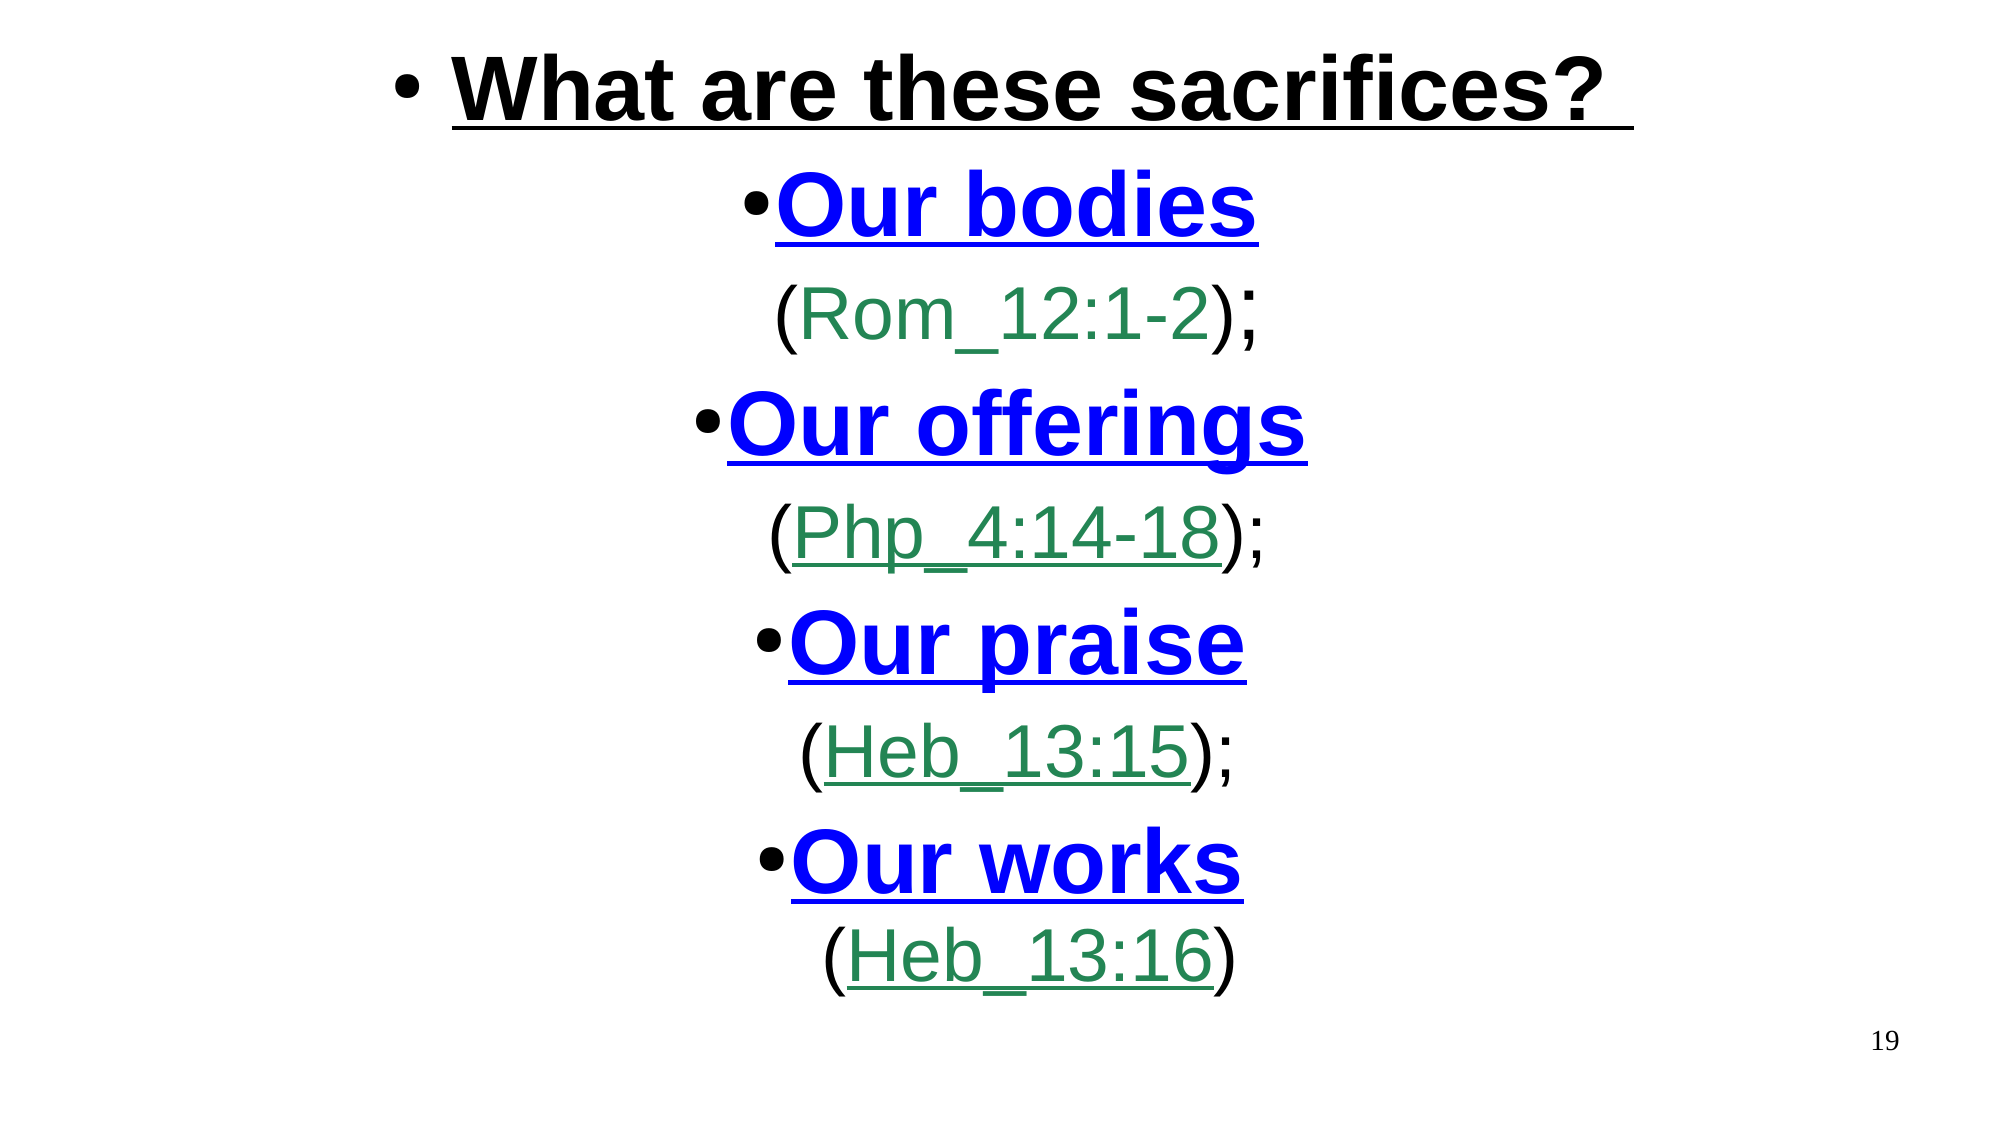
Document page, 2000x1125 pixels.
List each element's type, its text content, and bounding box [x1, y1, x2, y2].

list What are these sacrifices? Our bodies (Rom_12:1-2); Our offerings (Php_4:14-18); Our praise (Heb_13:15); Our works (Heb_13:16) [37, 37, 1988, 1088]
